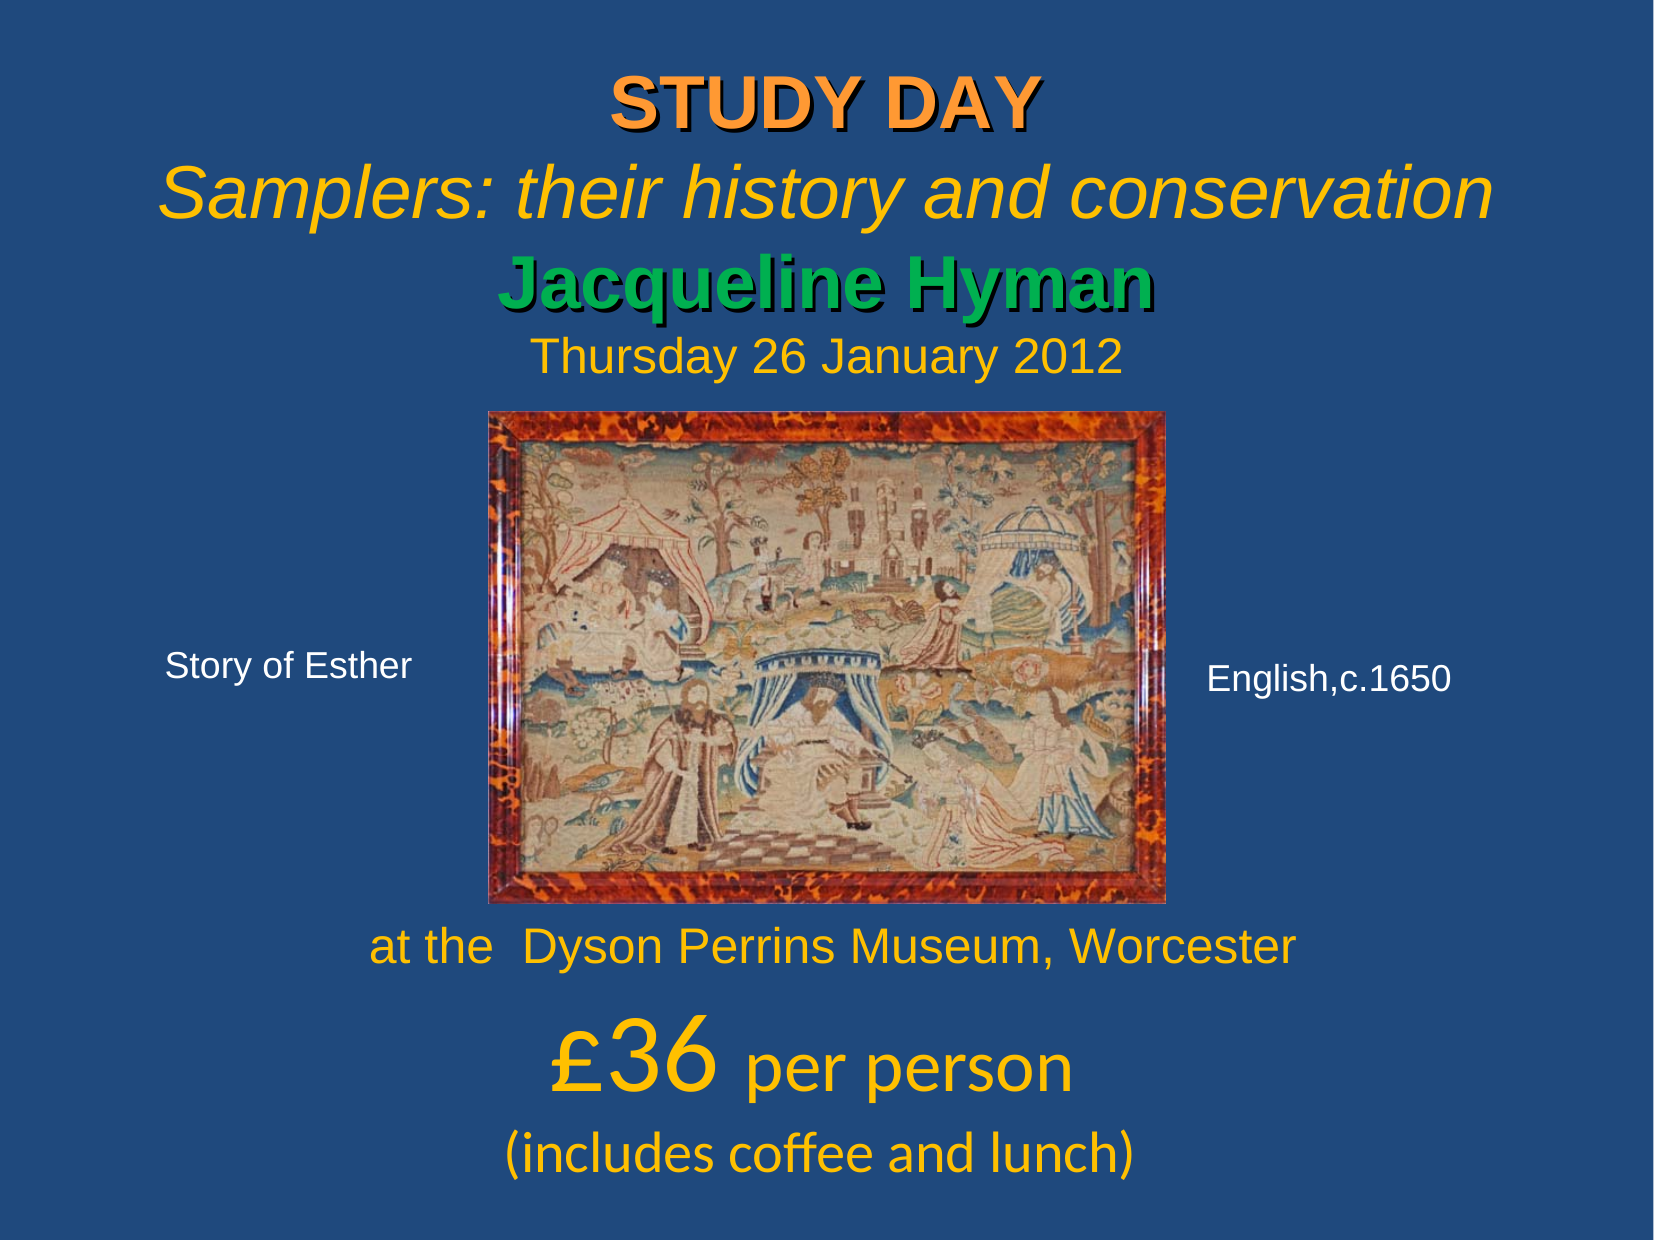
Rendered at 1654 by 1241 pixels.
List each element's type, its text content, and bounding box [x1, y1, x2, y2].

text_box £36 per person (includes coffee and lunch) [149, 971, 1491, 1215]
text_box Story of Esther [149, 633, 463, 700]
title STUDY DAY Samplers: their history and conservation Jacqueline Hyman Thursday 26 January 2012 [0, 22, 1654, 536]
picture [488, 411, 1166, 904]
text_box English,c.1650 [1191, 646, 1583, 713]
text_box at the Dyson Perrins Museum, Worcester [188, 906, 1478, 971]
